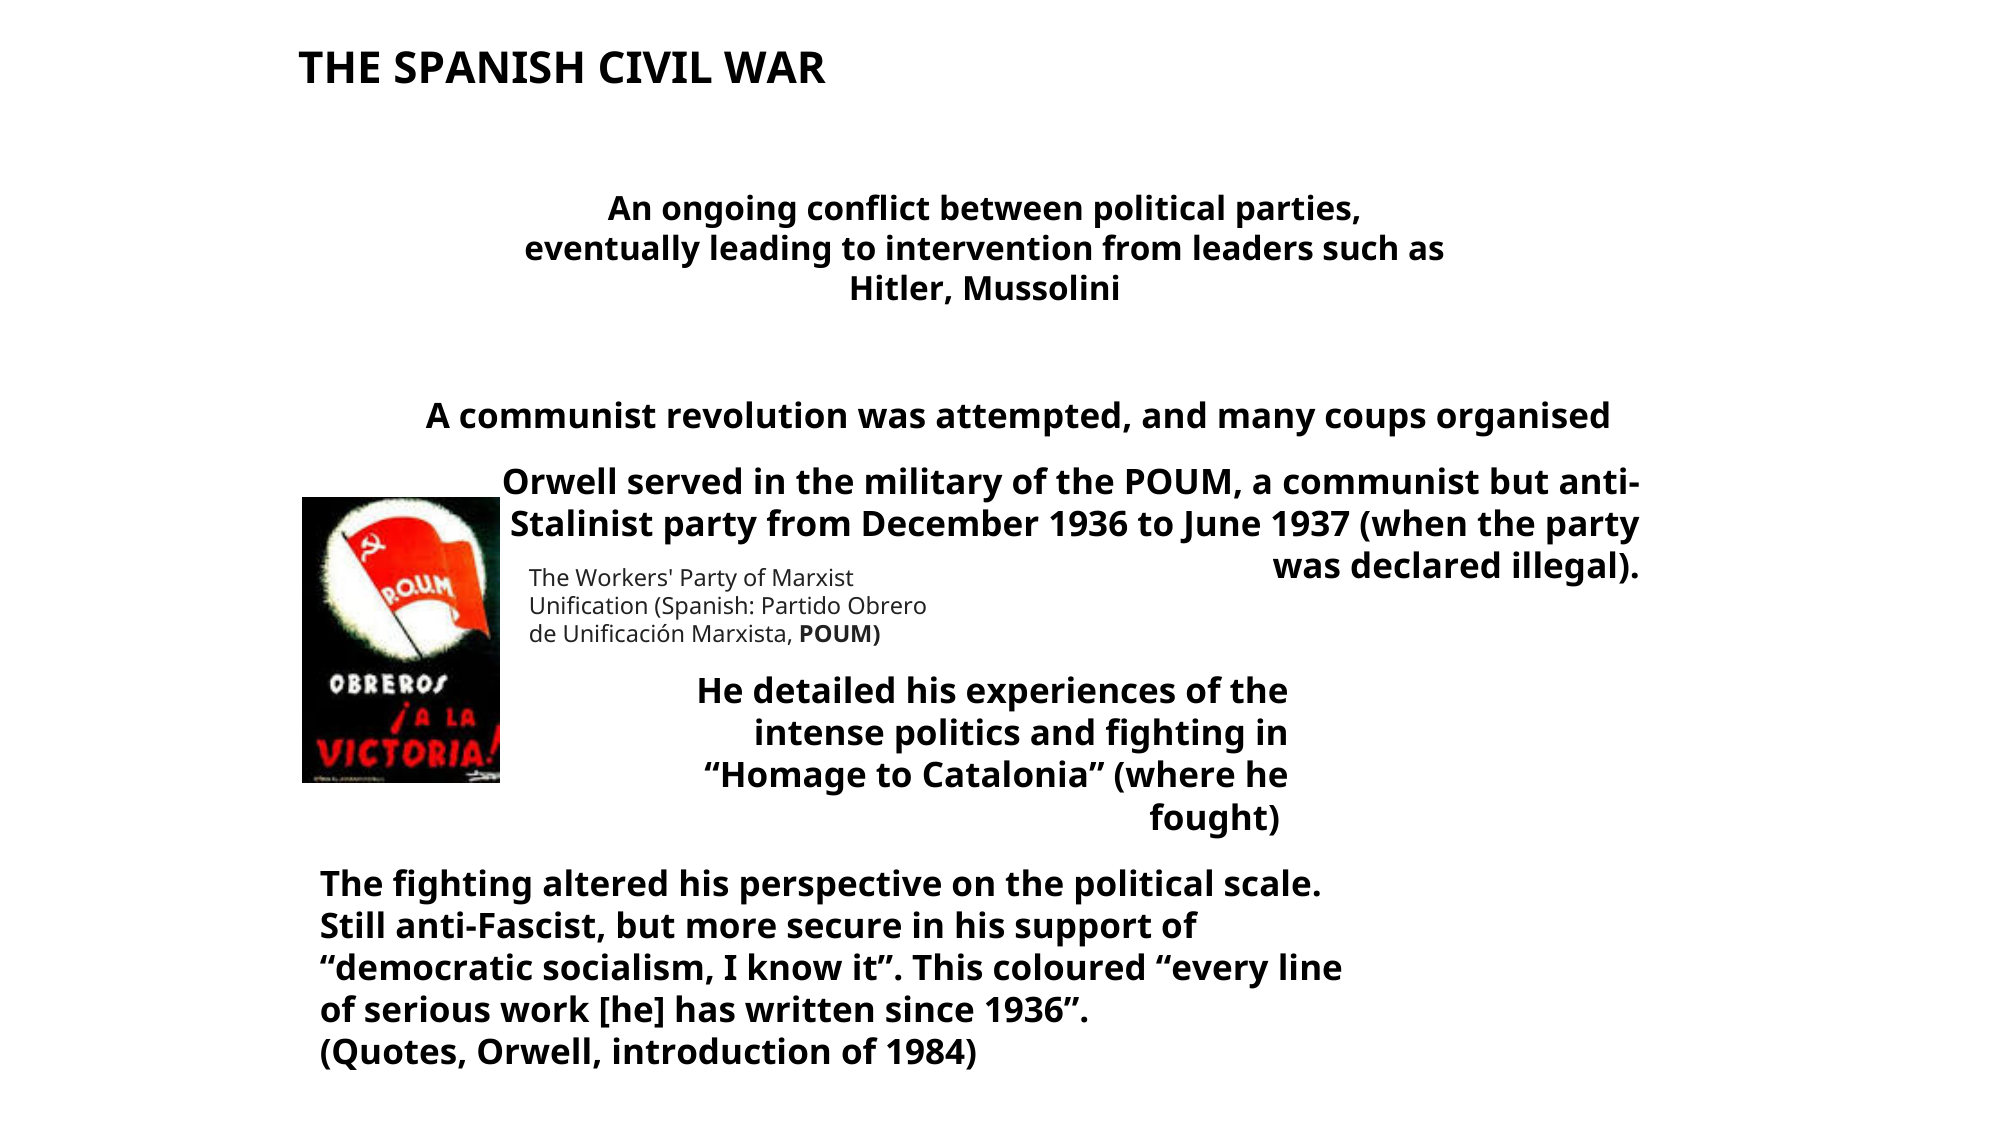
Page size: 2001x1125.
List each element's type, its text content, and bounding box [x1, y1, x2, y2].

text_box The fighting altered his perspective on the political scale. Still anti-Fascist, but more secure in his support of “democratic socialism, I know it”. This coloured “every line of serious work [he] has written since 1936”. (Quotes, Orwell, introduction of 1984) [313, 853, 1357, 1079]
text_box The Workers' Party of Marxist Unification (Spanish: Partido Obrero de Unificación Marxista, POUM) [522, 556, 949, 654]
text_box THE SPANISH CIVIL WAR [284, 33, 840, 99]
text_box A communist revolution was attempted, and many coups organised [443, 387, 1604, 442]
text_box Orwell served in the military of the POUM, a communist but anti-Stalinist party from December 1936 to June 1937 (when the party was declared illegal). [495, 453, 1708, 593]
picture [302, 497, 500, 784]
text_box He detailed his experiences of the intense politics and fighting in “Homage to Catalonia” (where he fought) [690, 661, 1357, 844]
text_box An ongoing conflict between political parties, eventually leading to intervention from leaders such as Hitler, Mussolini [514, 180, 1457, 314]
